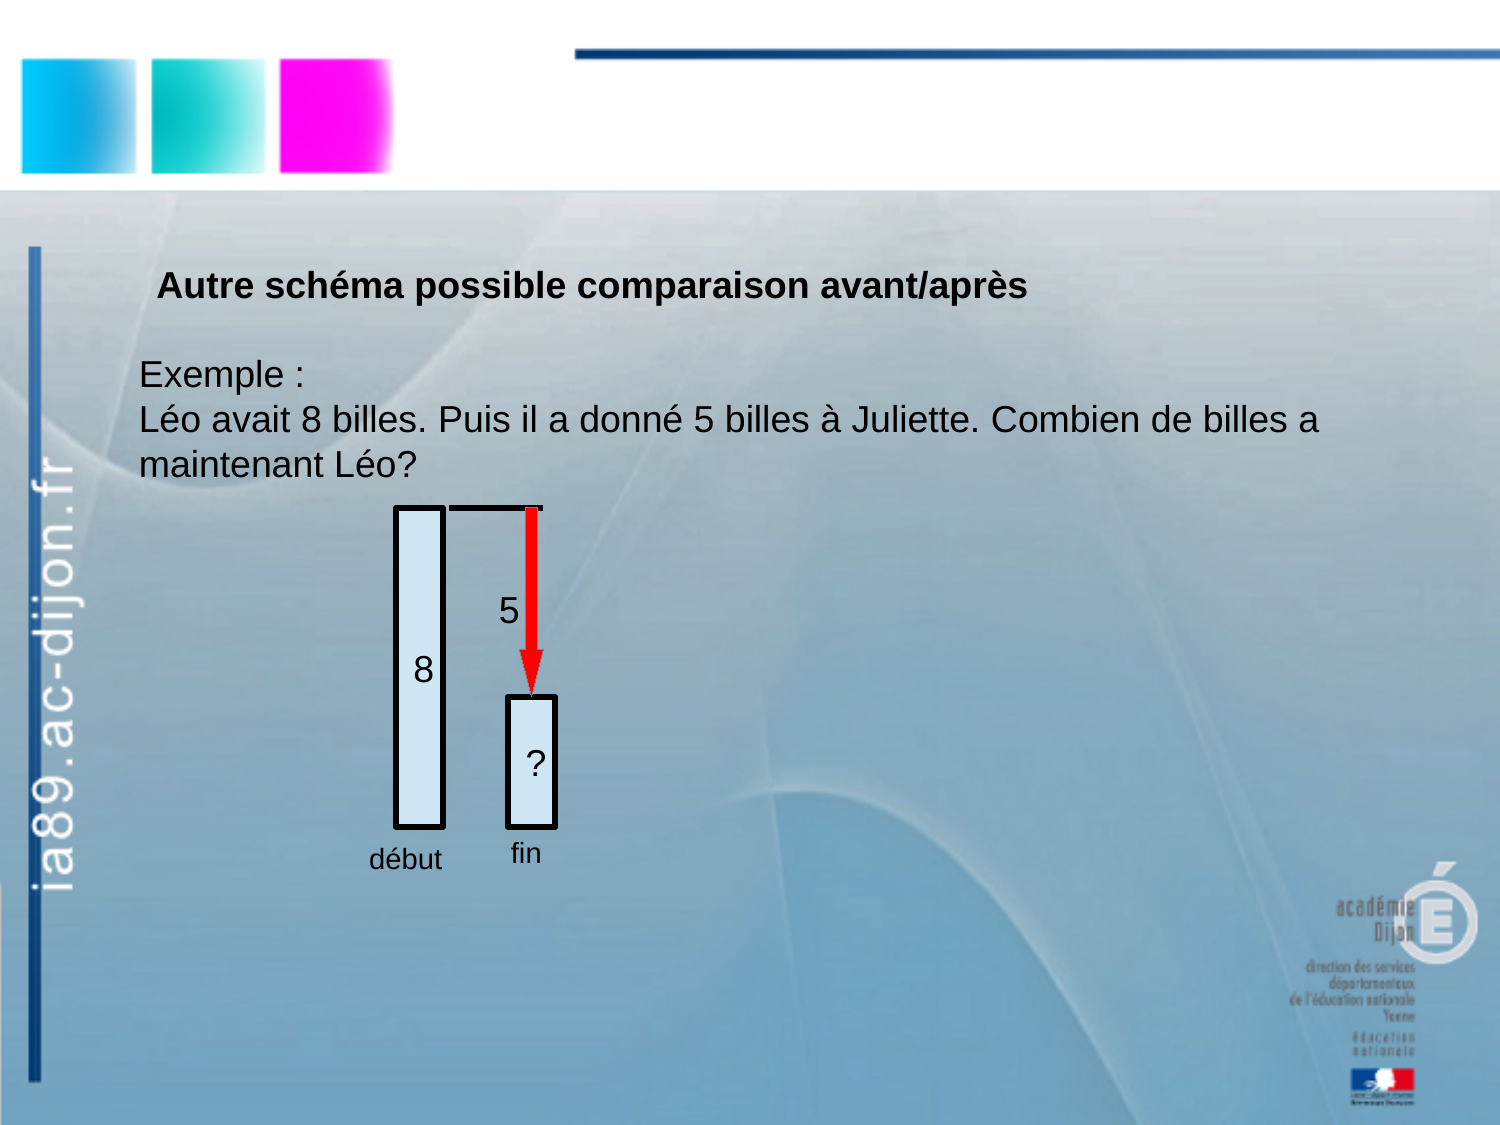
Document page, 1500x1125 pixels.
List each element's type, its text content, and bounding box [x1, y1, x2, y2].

text_box Autre schéma possible comparaison avant/après [141, 253, 1382, 314]
text_box début [354, 832, 473, 883]
text_box [519, 507, 544, 697]
picture [0, 0, 1500, 1125]
text_box ? [507, 696, 556, 827]
text_box 5 [484, 578, 525, 639]
text_box Exemple : Léo avait 8 billes. Puis il a donné 5 billes à Juliette. Combien de billes a maintenant Léo? [124, 342, 1412, 493]
text_box 8 [395, 507, 443, 827]
text_box fin [496, 826, 721, 934]
